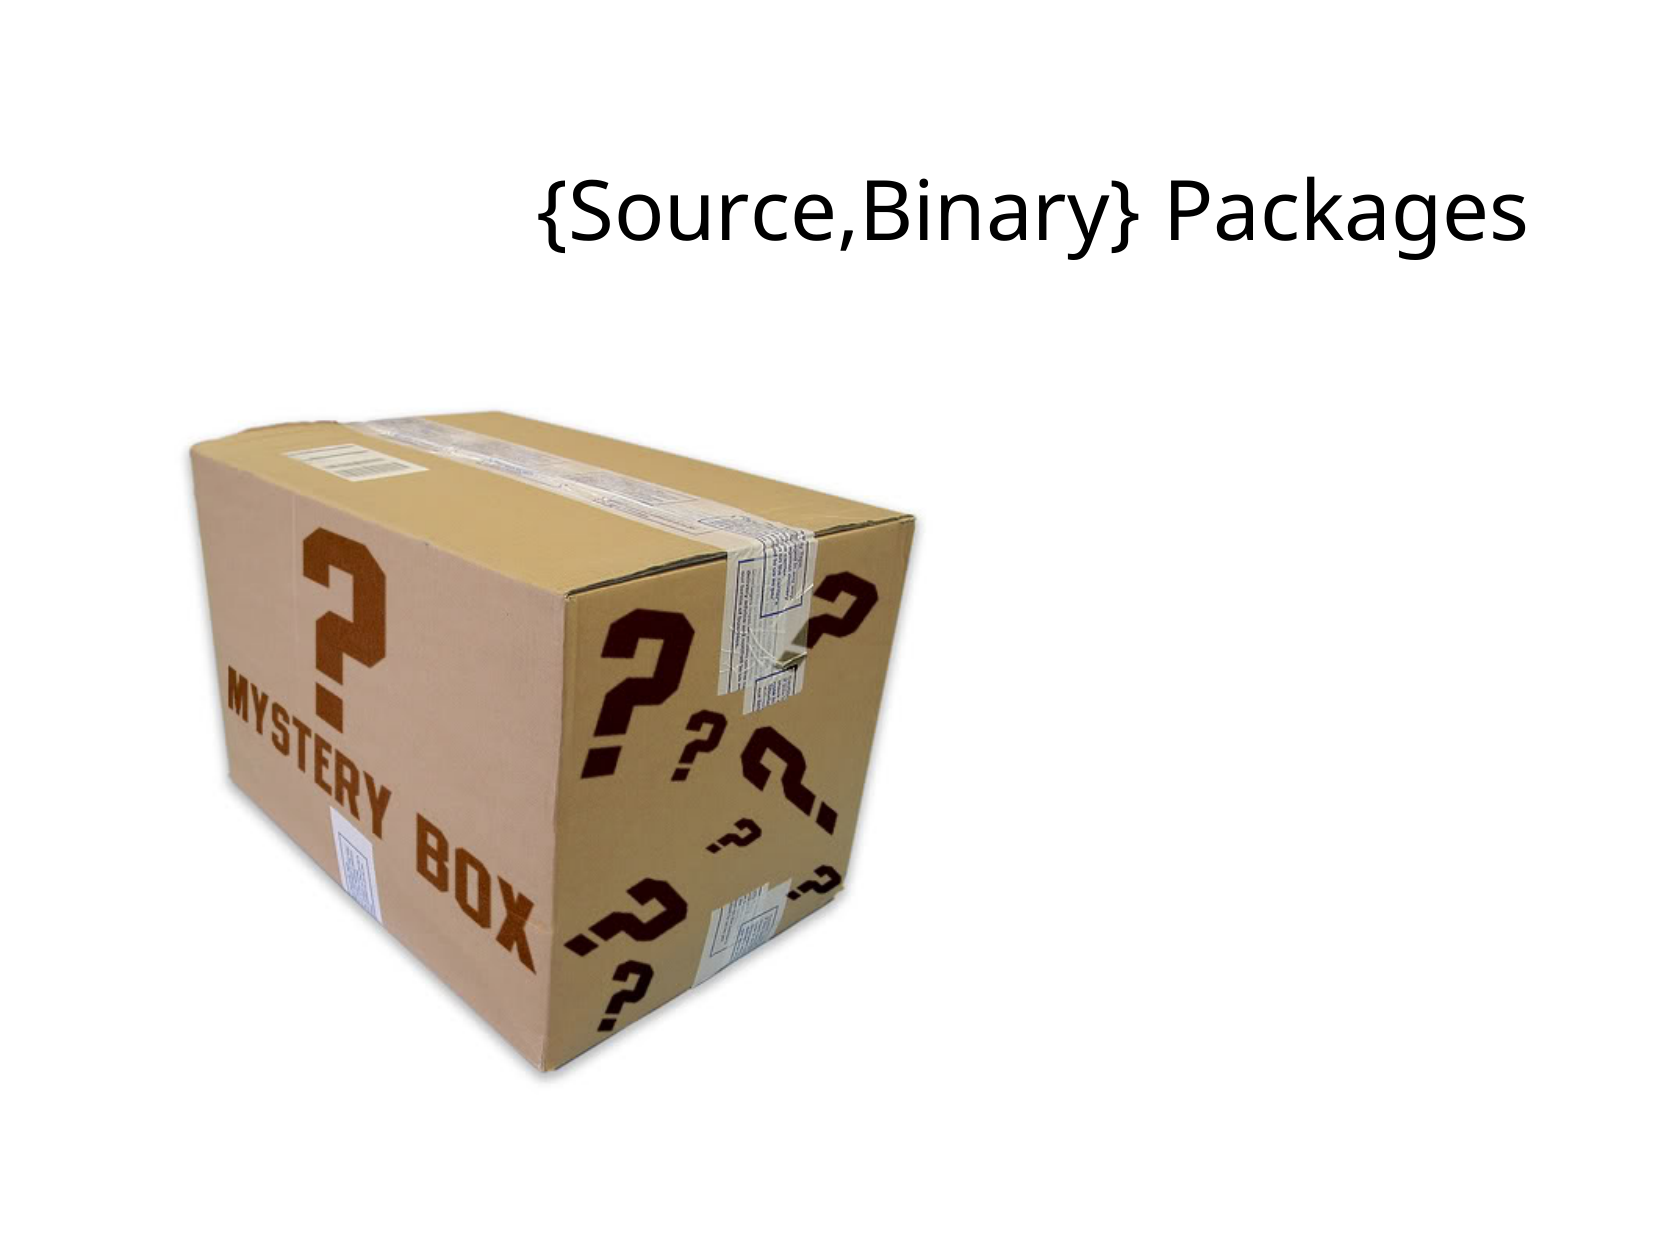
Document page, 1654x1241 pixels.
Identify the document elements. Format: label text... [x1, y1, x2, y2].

picture [163, 383, 945, 1095]
text_box {Source,Binary} Packages [531, 147, 1536, 266]
